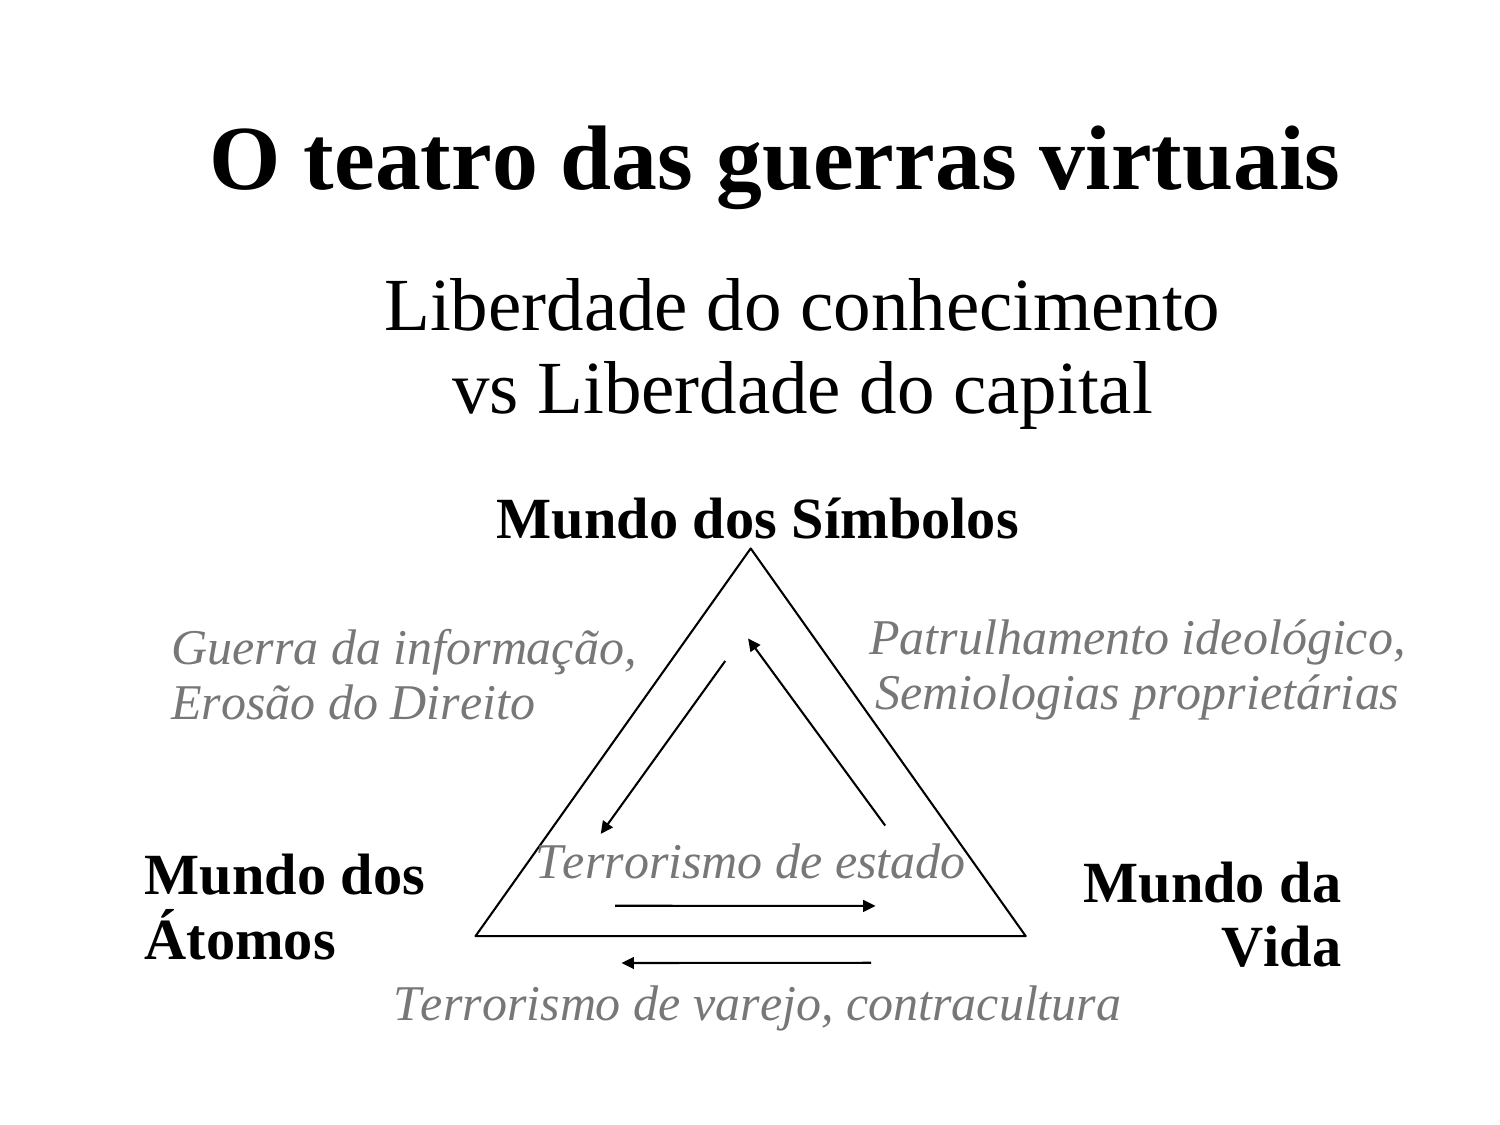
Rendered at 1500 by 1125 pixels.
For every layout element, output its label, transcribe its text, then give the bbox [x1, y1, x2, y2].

text_box [610, 564, 948, 826]
text_box Mundo da Vida [1068, 842, 1357, 998]
text_box [553, 750, 659, 826]
title O teatro das guerras virtuais [138, 65, 1414, 253]
text_box Mundo dos Símbolos [481, 478, 1035, 564]
text_box [475, 873, 1026, 937]
text_box Terrorismo de estado [520, 826, 1034, 904]
text_box Guerra da informação, Erosão do Direito [156, 612, 659, 750]
text_box Mundo dos Átomos [129, 834, 456, 990]
text_box Terrorismo de varejo, contracultura [255, 967, 1260, 1045]
text_box Liberdade do conhecimento vs Liberdade do capital [384, 263, 1222, 432]
text_box Patrulhamento ideológico, Semiologias proprietárias [829, 602, 1446, 740]
